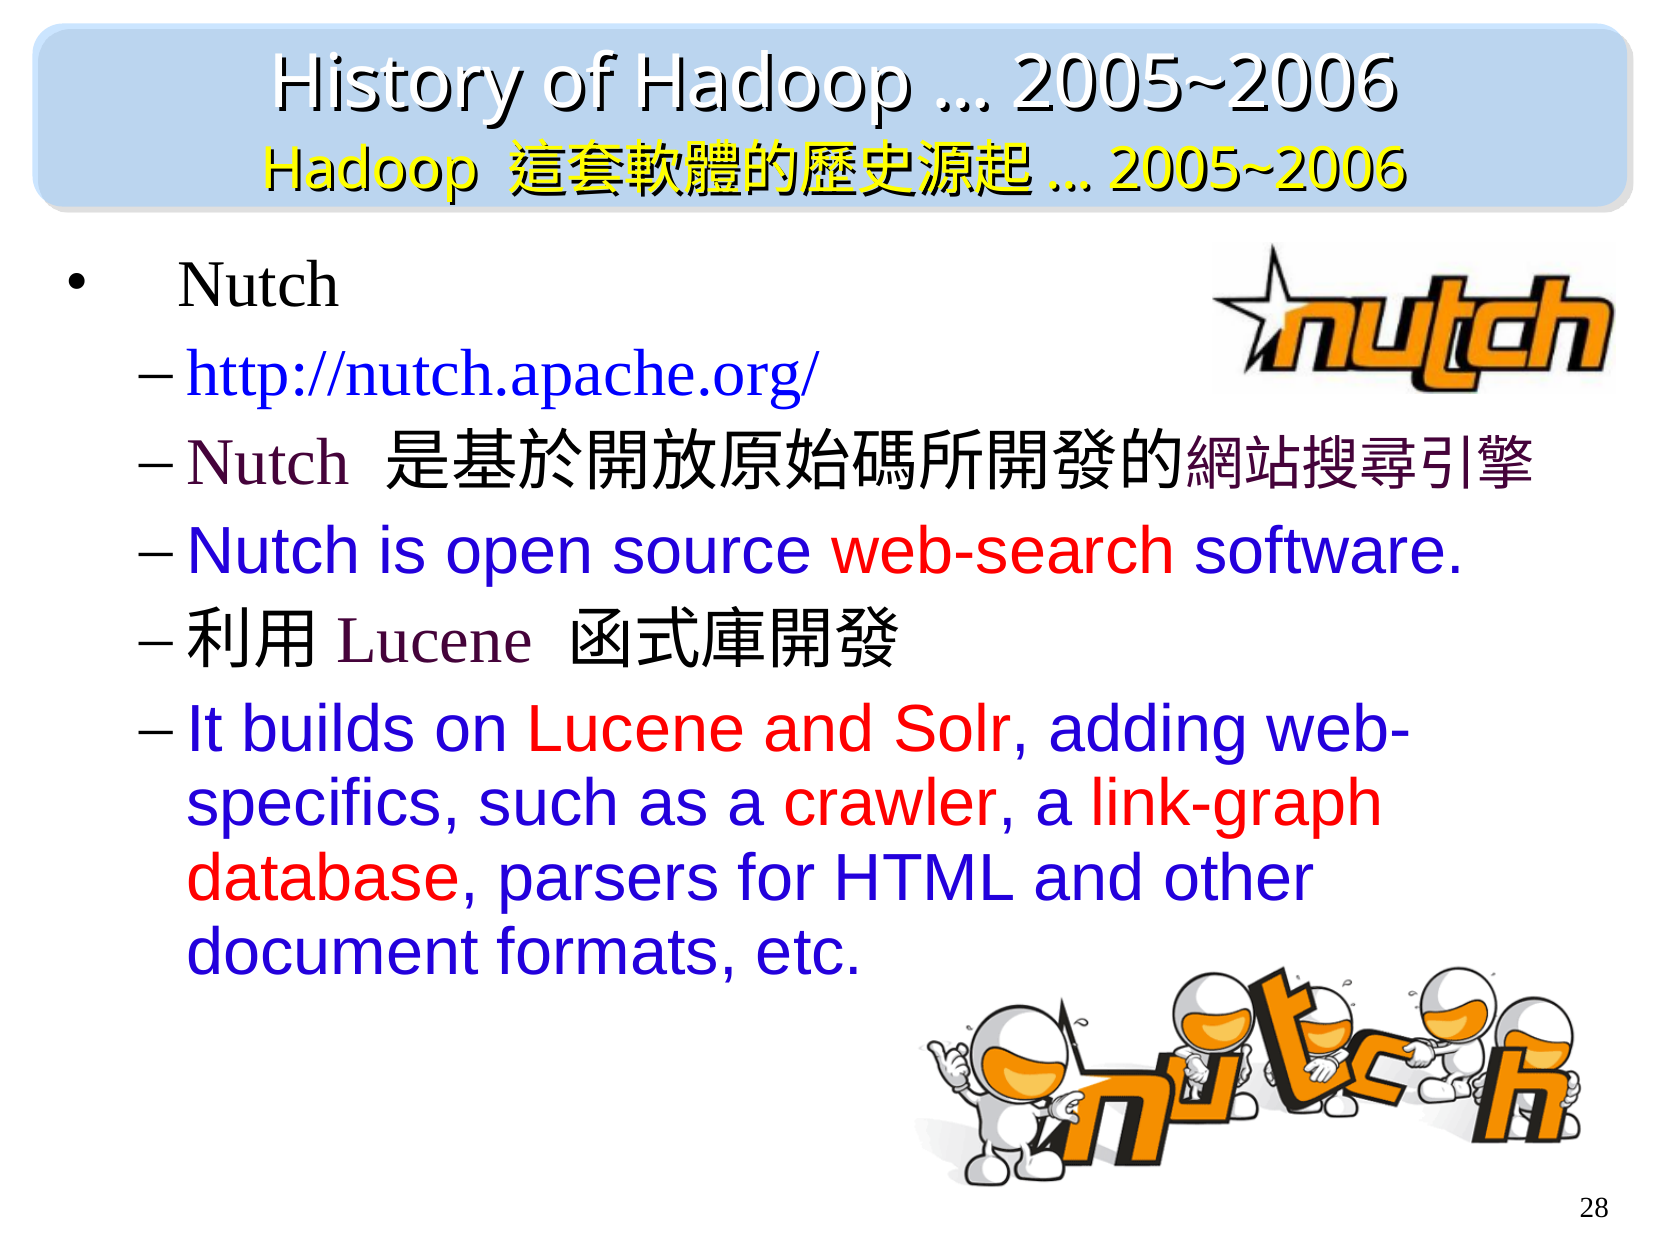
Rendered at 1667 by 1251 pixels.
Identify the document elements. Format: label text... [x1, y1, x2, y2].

picture [1212, 242, 1616, 394]
title History of Hadoop … 2005~2006 Hadoop 這套軟體的歷史源起... 2005~2006 [124, 18, 1542, 204]
list Nutch http://nutch.apache.org/ Nutch 是基於開放原始碼所開發的網站搜尋引擎 Nutch is open source web-search software. 利用Lucene 函式庫開發 It builds on Lucene and Solr, adding web-specifics, such as a crawler, a link-graph database, parsers for HTML and other document formats, etc. [64, 242, 1612, 1068]
text_box [32, 23, 1628, 207]
picture [890, 956, 1619, 1196]
